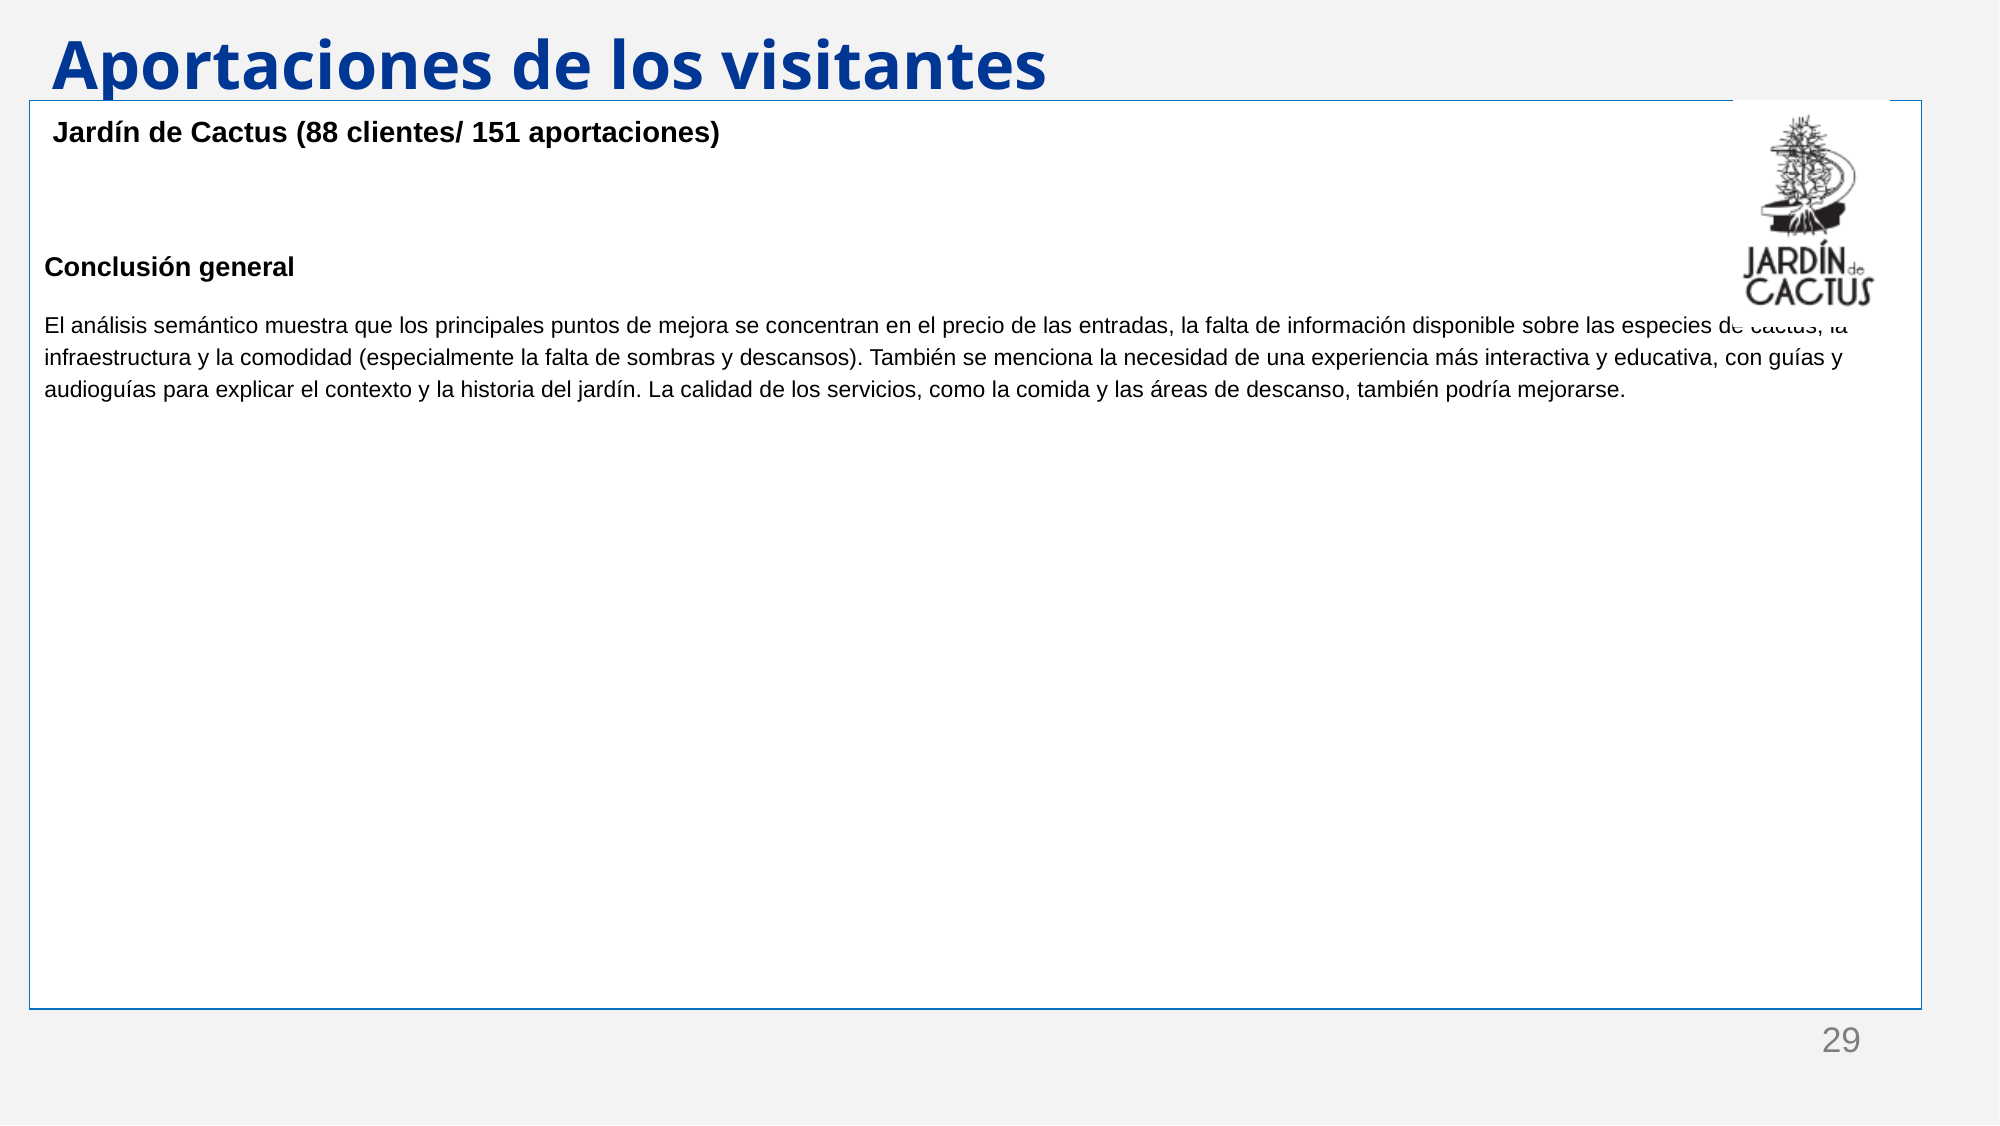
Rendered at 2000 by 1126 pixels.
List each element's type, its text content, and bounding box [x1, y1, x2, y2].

text_box Aportaciones de los visitantes [52, 0, 1945, 126]
text_box Jardín de Cactus (88 clientes/ 151 aportaciones) Conclusión general El análisis semántico muestra que los principales puntos de mejora se concentran en el precio de las entradas, la falta de información disponible sobre las especies de cactus, la infraestructura y la comodidad (especialmente la falta de sombras y descansos). También se menciona la necesidad de una experiencia más interactiva y educativa, con guías y audioguías para explicar el contexto y la historia del jardín. La calidad de los servicios, como la comida y las áreas de descanso, también podría mejorarse. [29, 100, 1922, 1009]
picture [1733, 100, 1890, 328]
slide_number <number> [1412, 1008, 1880, 1069]
